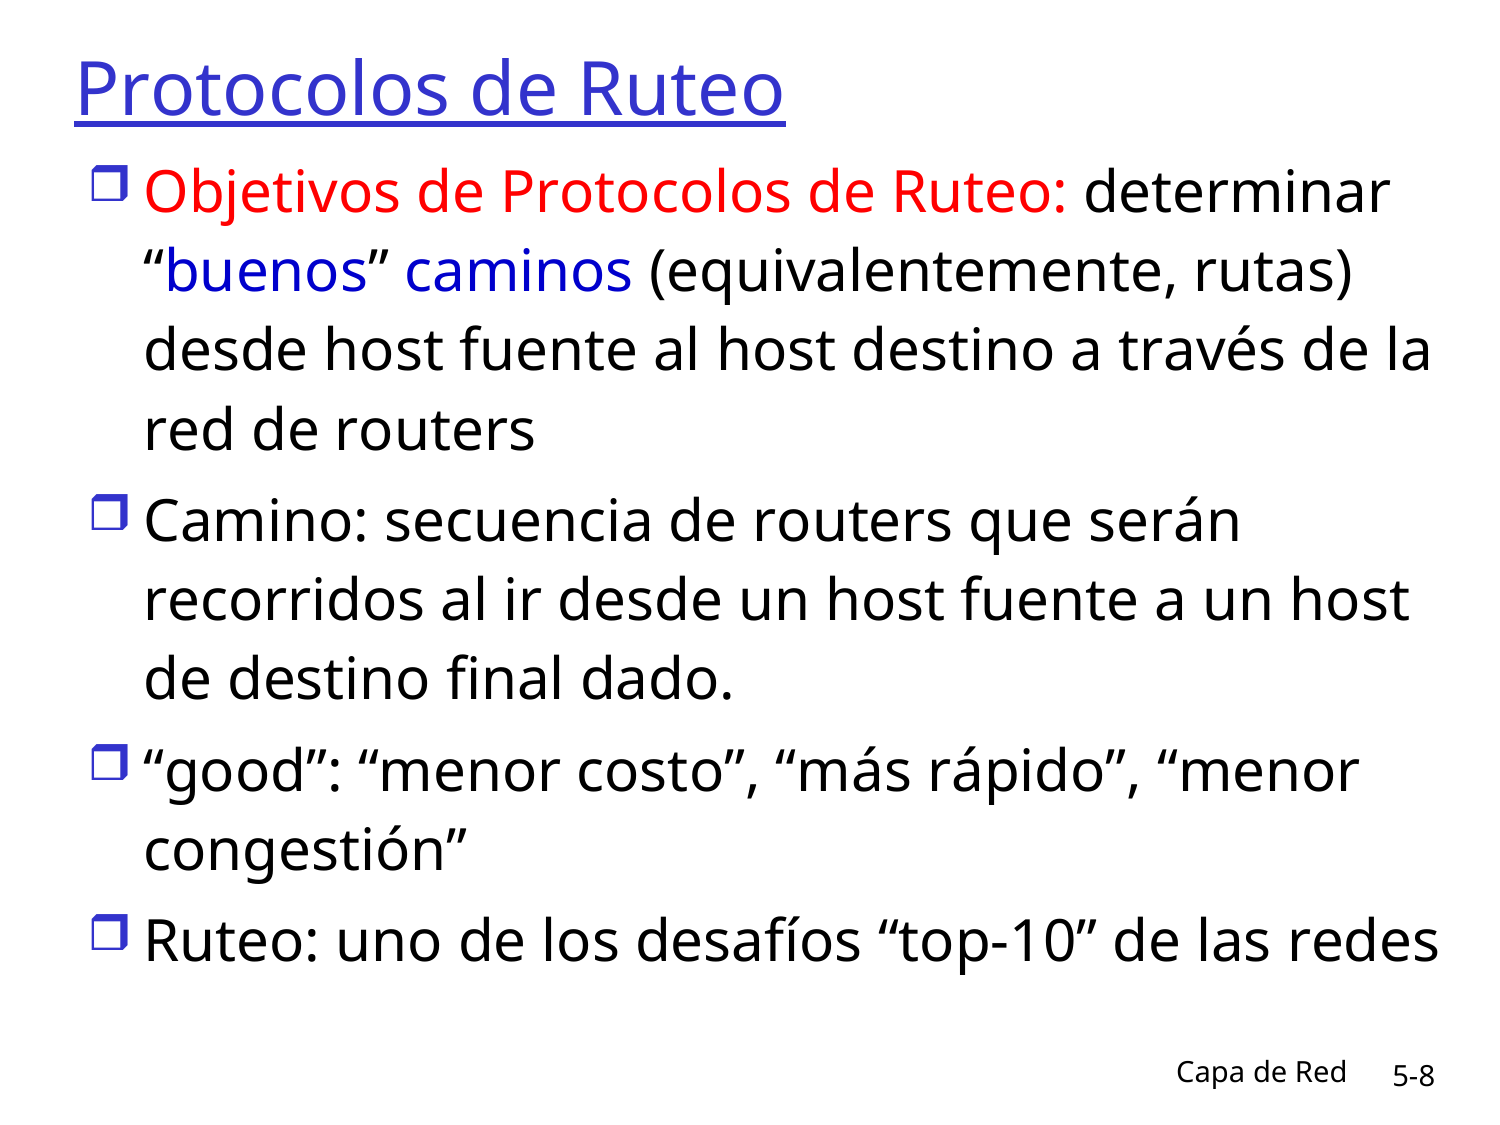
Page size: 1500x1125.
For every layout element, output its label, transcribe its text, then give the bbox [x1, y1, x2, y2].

list Objetivos de Protocolos de Ruteo: determinar “buenos” caminos (equivalentemente, rutas) desde host fuente al host destino a través de la red de routers Camino: secuencia de routers que serán recorridos al ir desde un host fuente a un host de destino final dado. “good”: “menor costo”, “más rápido”, “menor congestión” Ruteo: uno de los desafíos “top-10” de las redes [87, 149, 1463, 1054]
title Protocolos de Ruteo [74, 23, 1473, 150]
